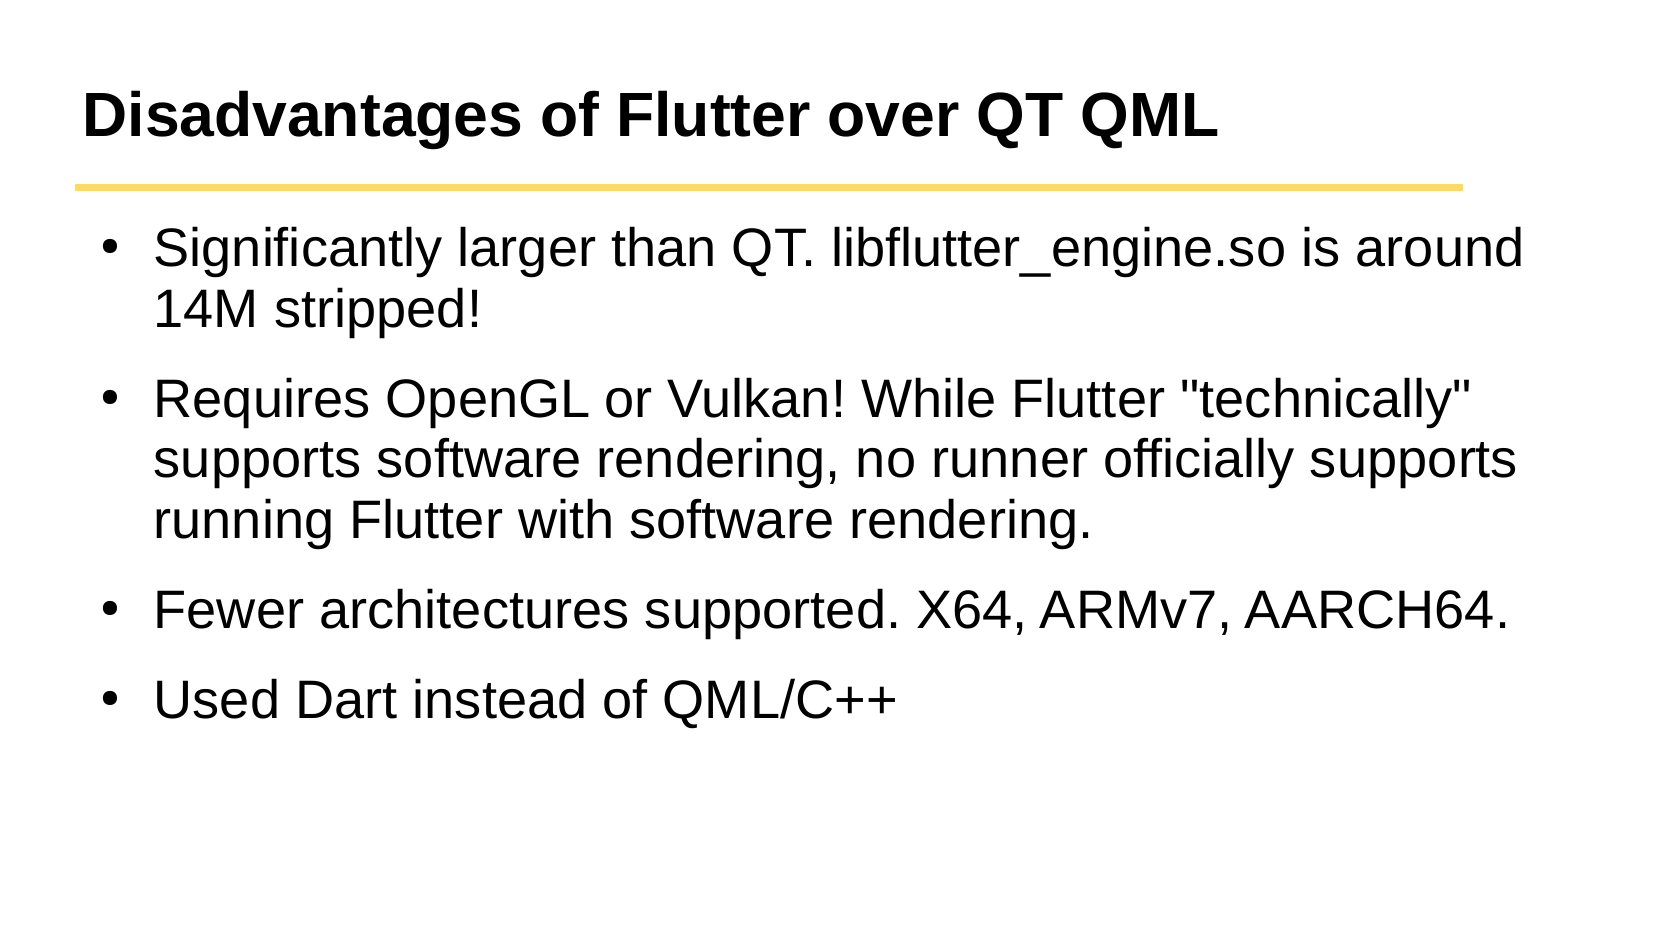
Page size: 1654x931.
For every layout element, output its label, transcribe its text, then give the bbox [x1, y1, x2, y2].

list Significantly larger than QT. libflutter_engine.so is around 14M stripped! Requires OpenGL or Vulkan! While Flutter "technically" supports software rendering, no runner officially supports running Flutter with software rendering. Fewer architectures supported. X64, ARMv7, AARCH64. Used Dart instead of QML/C++ [82, 217, 1571, 758]
title Disadvantages of Flutter over QT QML [82, 37, 1571, 193]
